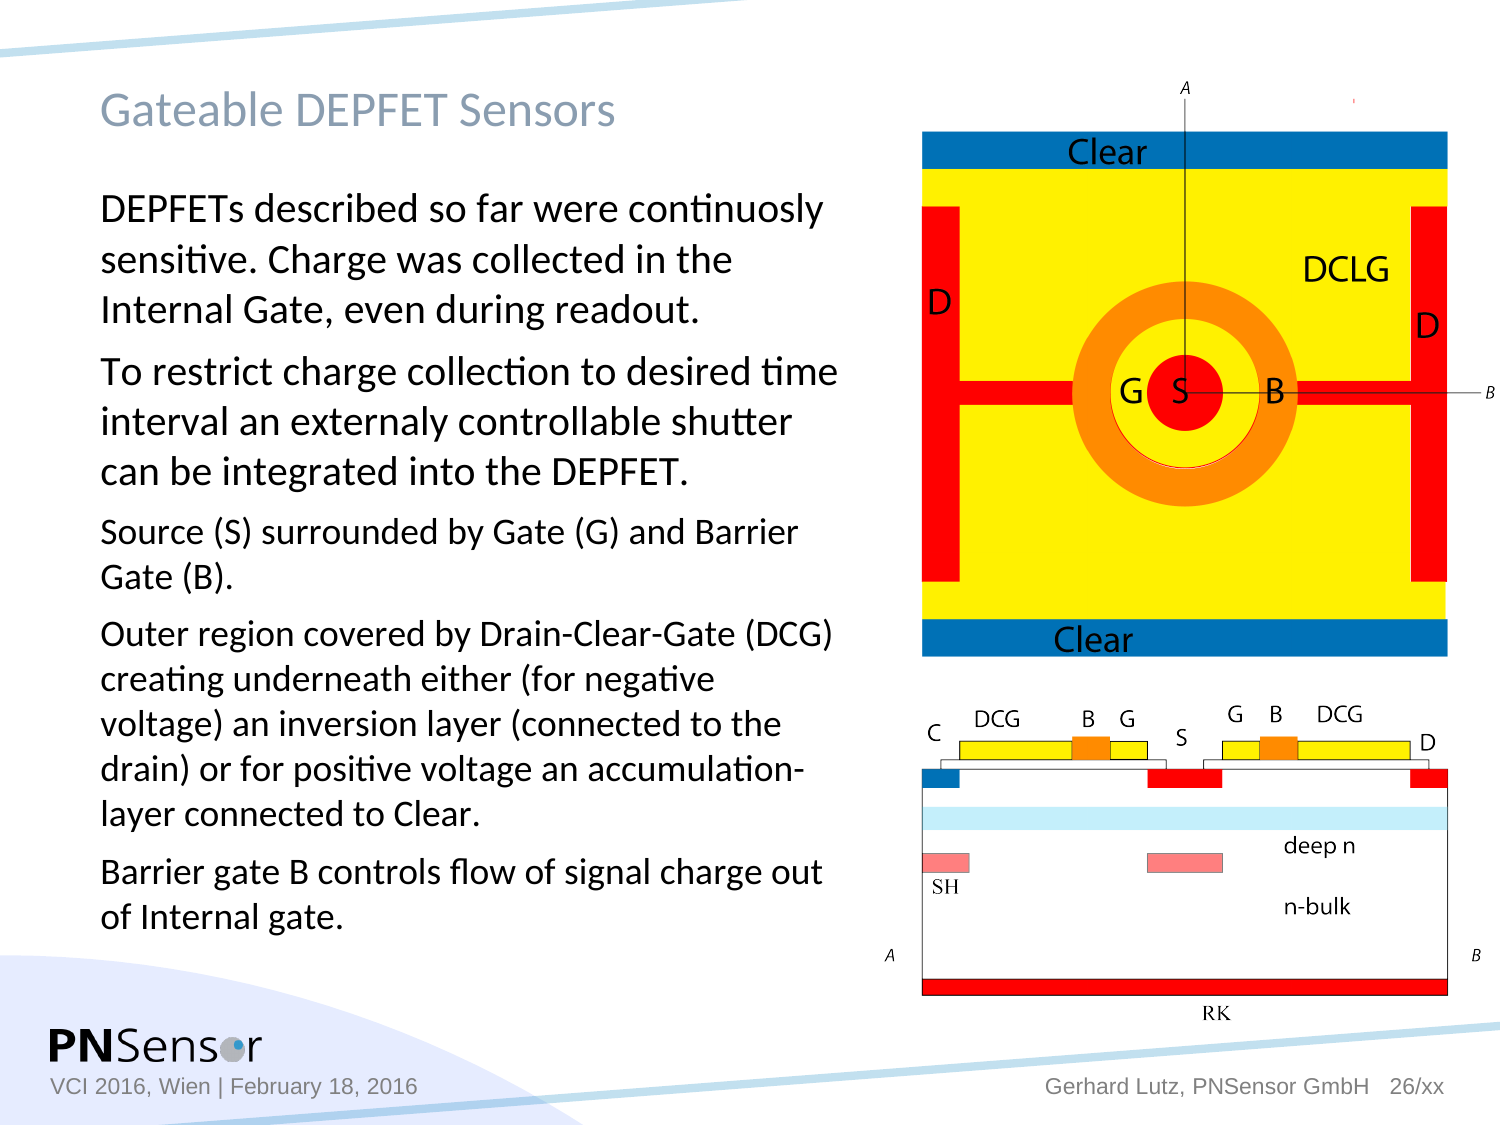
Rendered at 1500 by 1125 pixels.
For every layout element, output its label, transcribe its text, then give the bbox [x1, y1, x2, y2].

list DEPFETs described so far were continuosly sensitive. Charge was collected in the Internal Gate, even during readout. To restrict charge collection to desired time interval an externaly controllable shutter can be integrated into the DEPFET. Source (S) surrounded by Gate (G) and Barrier Gate (B). Outer region covered by Drain-Clear-Gate (DCG) creating underneath either (for negative voltage) an inversion layer (connected to the drain) or for positive voltage an accumulation-layer connected to Clear. Barrier gate B controls flow of signal charge out of Internal gate. [100, 181, 857, 1027]
title Gateable DEPFET Sensors [99, 76, 1426, 173]
picture [884, 78, 1495, 1027]
